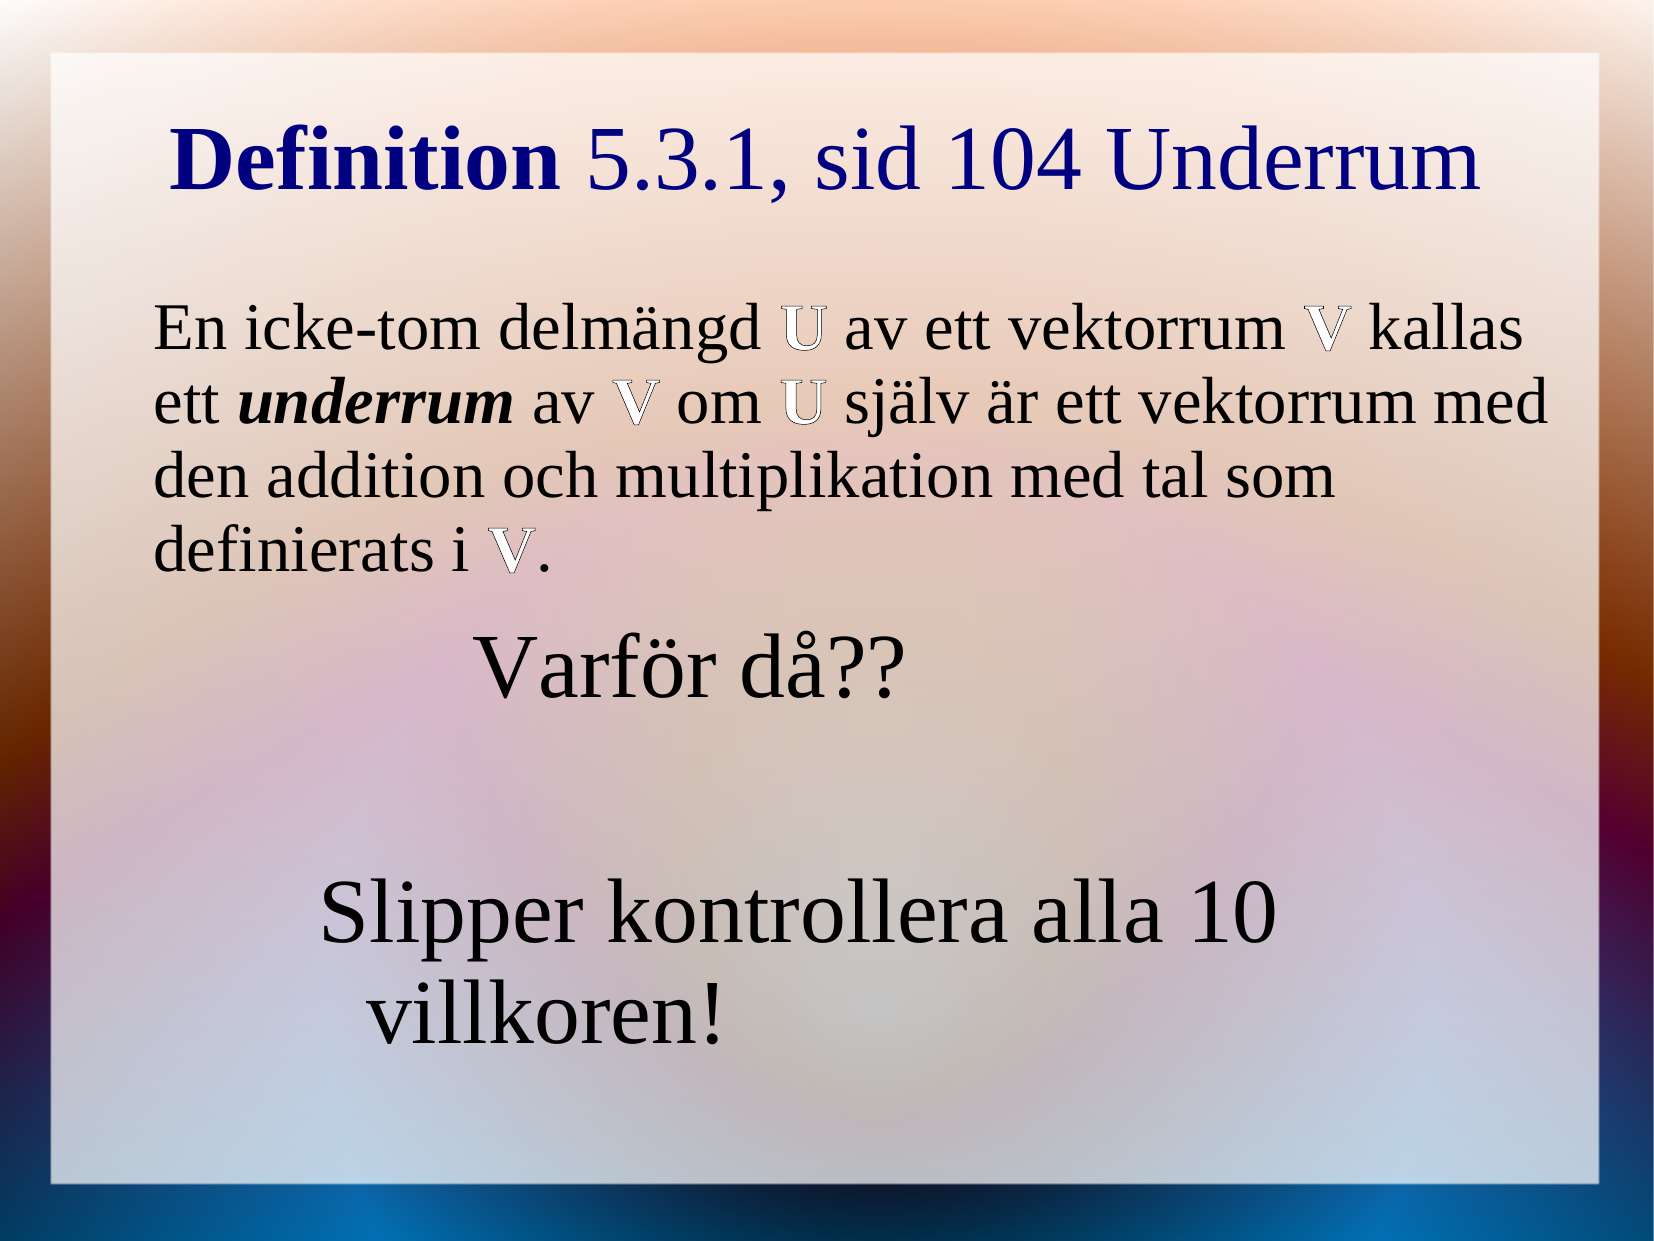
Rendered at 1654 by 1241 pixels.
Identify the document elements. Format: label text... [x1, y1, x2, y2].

picture [0, 0, 1654, 1241]
list En icke-tom delmängd U av ett vektorrum V kallas ett underrum av V om U själv är ett vektorrum med den addition och multiplikation med tal som definierats i V. Varför då?? Slipper kontrollera alla 10 villkoren! [82, 290, 1571, 1241]
title Definition 5.3.1, sid 104 Underrum [82, 55, 1571, 263]
